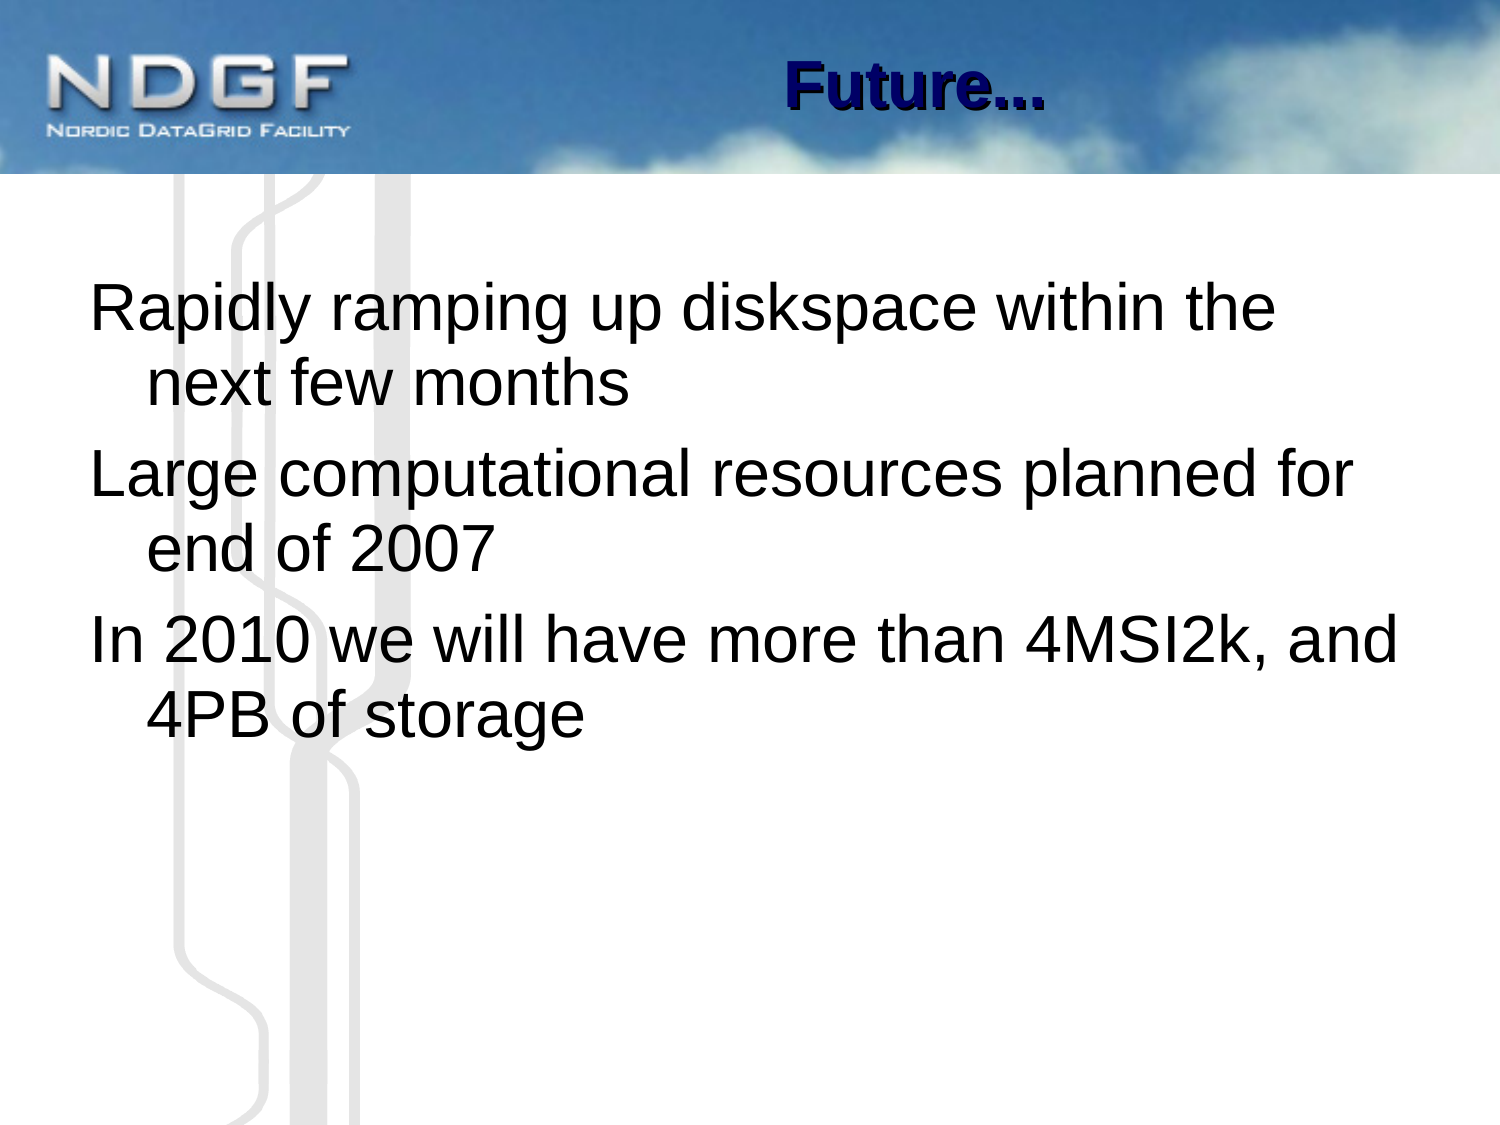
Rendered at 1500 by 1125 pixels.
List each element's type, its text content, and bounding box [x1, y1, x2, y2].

picture [0, 0, 1500, 1125]
list Rapidly ramping up diskspace within the next few months Large computational resources planned for end of 2007 In 2010 we will have more than 4MSI2k, and 4PB of storage [75, 262, 1426, 1006]
title Future... [372, 19, 1459, 149]
